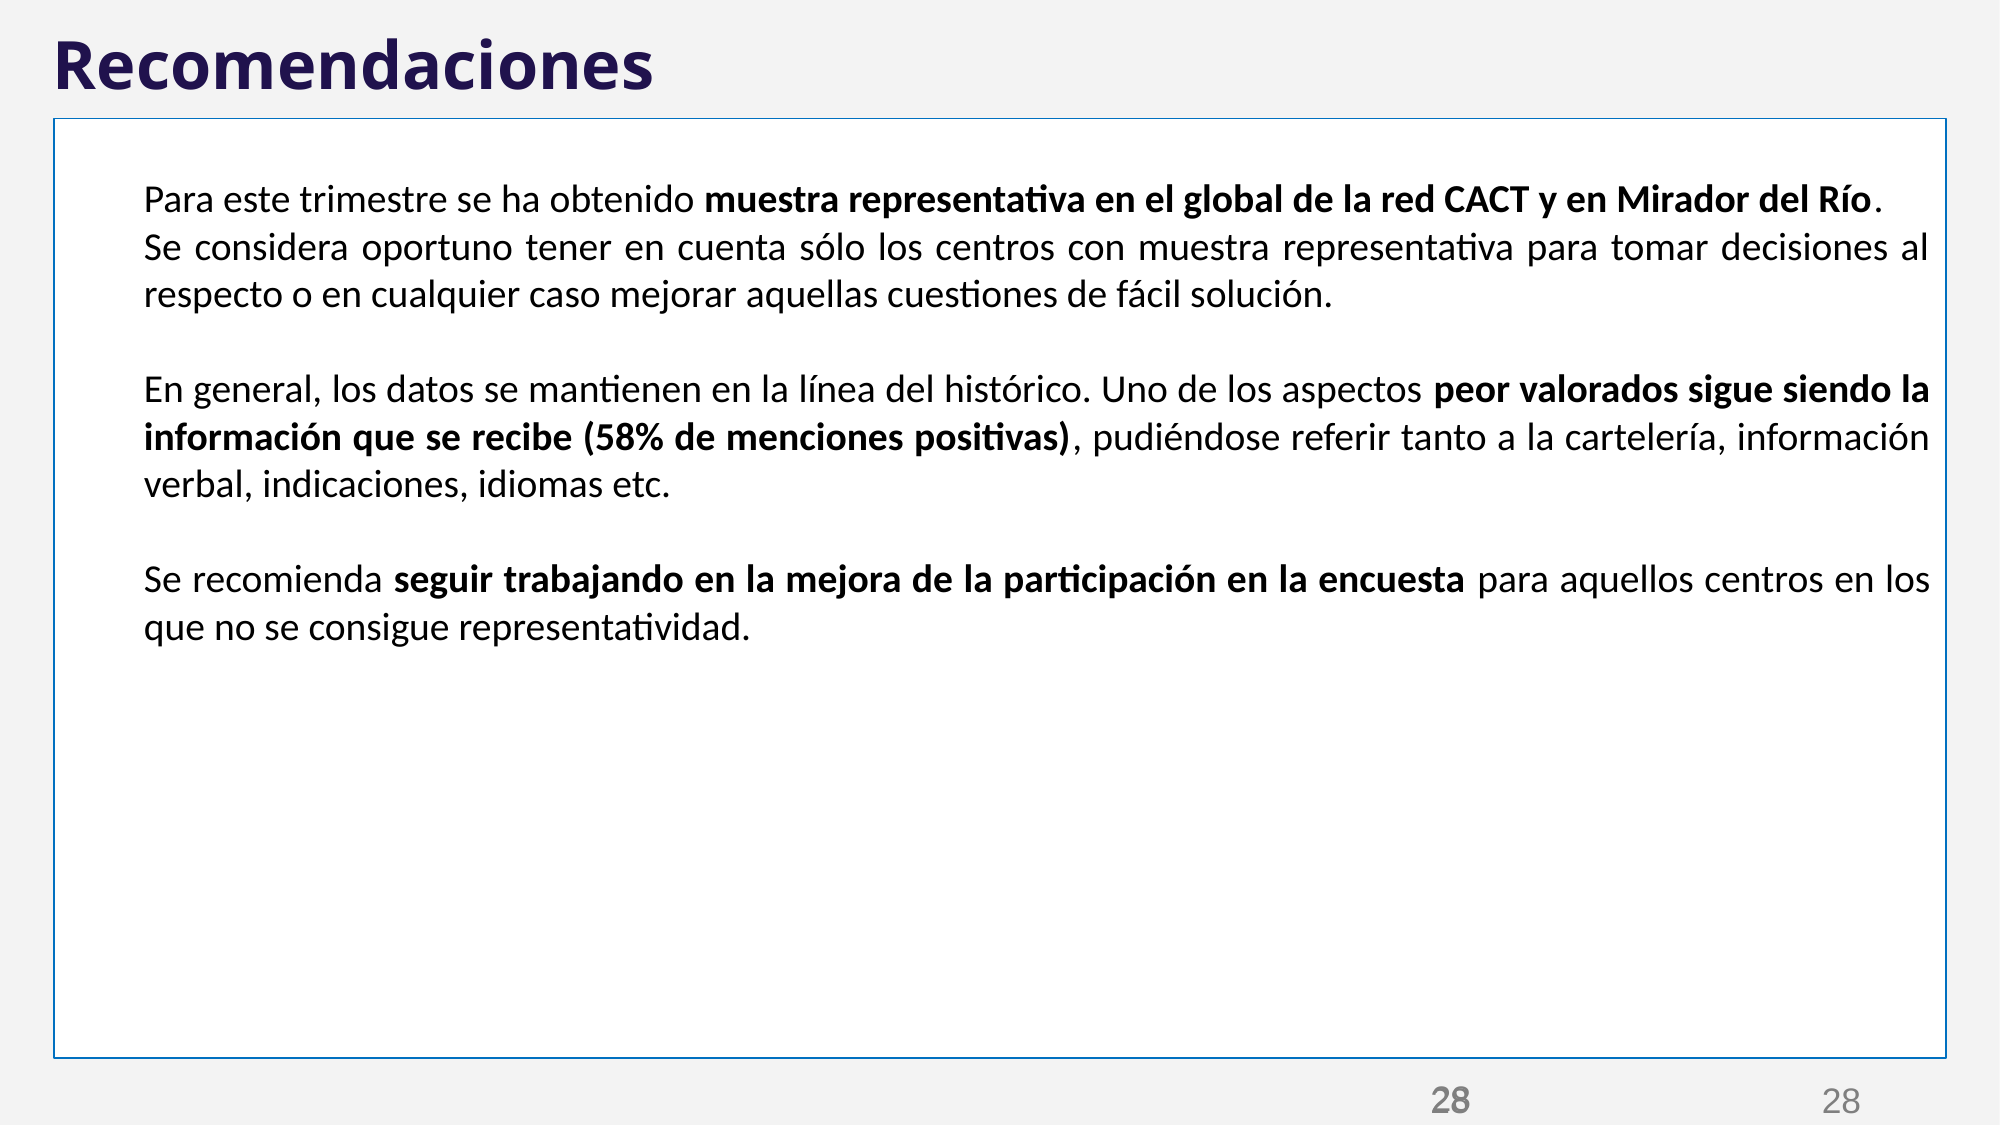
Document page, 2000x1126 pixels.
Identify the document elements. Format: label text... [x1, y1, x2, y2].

text_box Recomendaciones [52, 0, 1945, 126]
text_box <number> [1412, 1069, 1880, 1126]
text_box Para este trimestre se ha obtenido muestra representativa en el global de la red CACT y en Mirador del Río. Se considera oportuno tener en cuenta sólo los centros con muestra representativa para tomar decisiones al respecto o en cualquier caso mejorar aquellas cuestiones de fácil solución. En general, los datos se mantienen en la línea del histórico. Uno de los aspectos peor valorados sigue siendo la información que se recibe (58% de menciones positivas), pudiéndose referir tanto a la cartelería, información verbal, indicaciones, idiomas etc. Se recomienda seguir trabajando en la mejora de la participación en la encuesta para aquellos centros en los que no se consigue representatividad. [53, 118, 1947, 1058]
